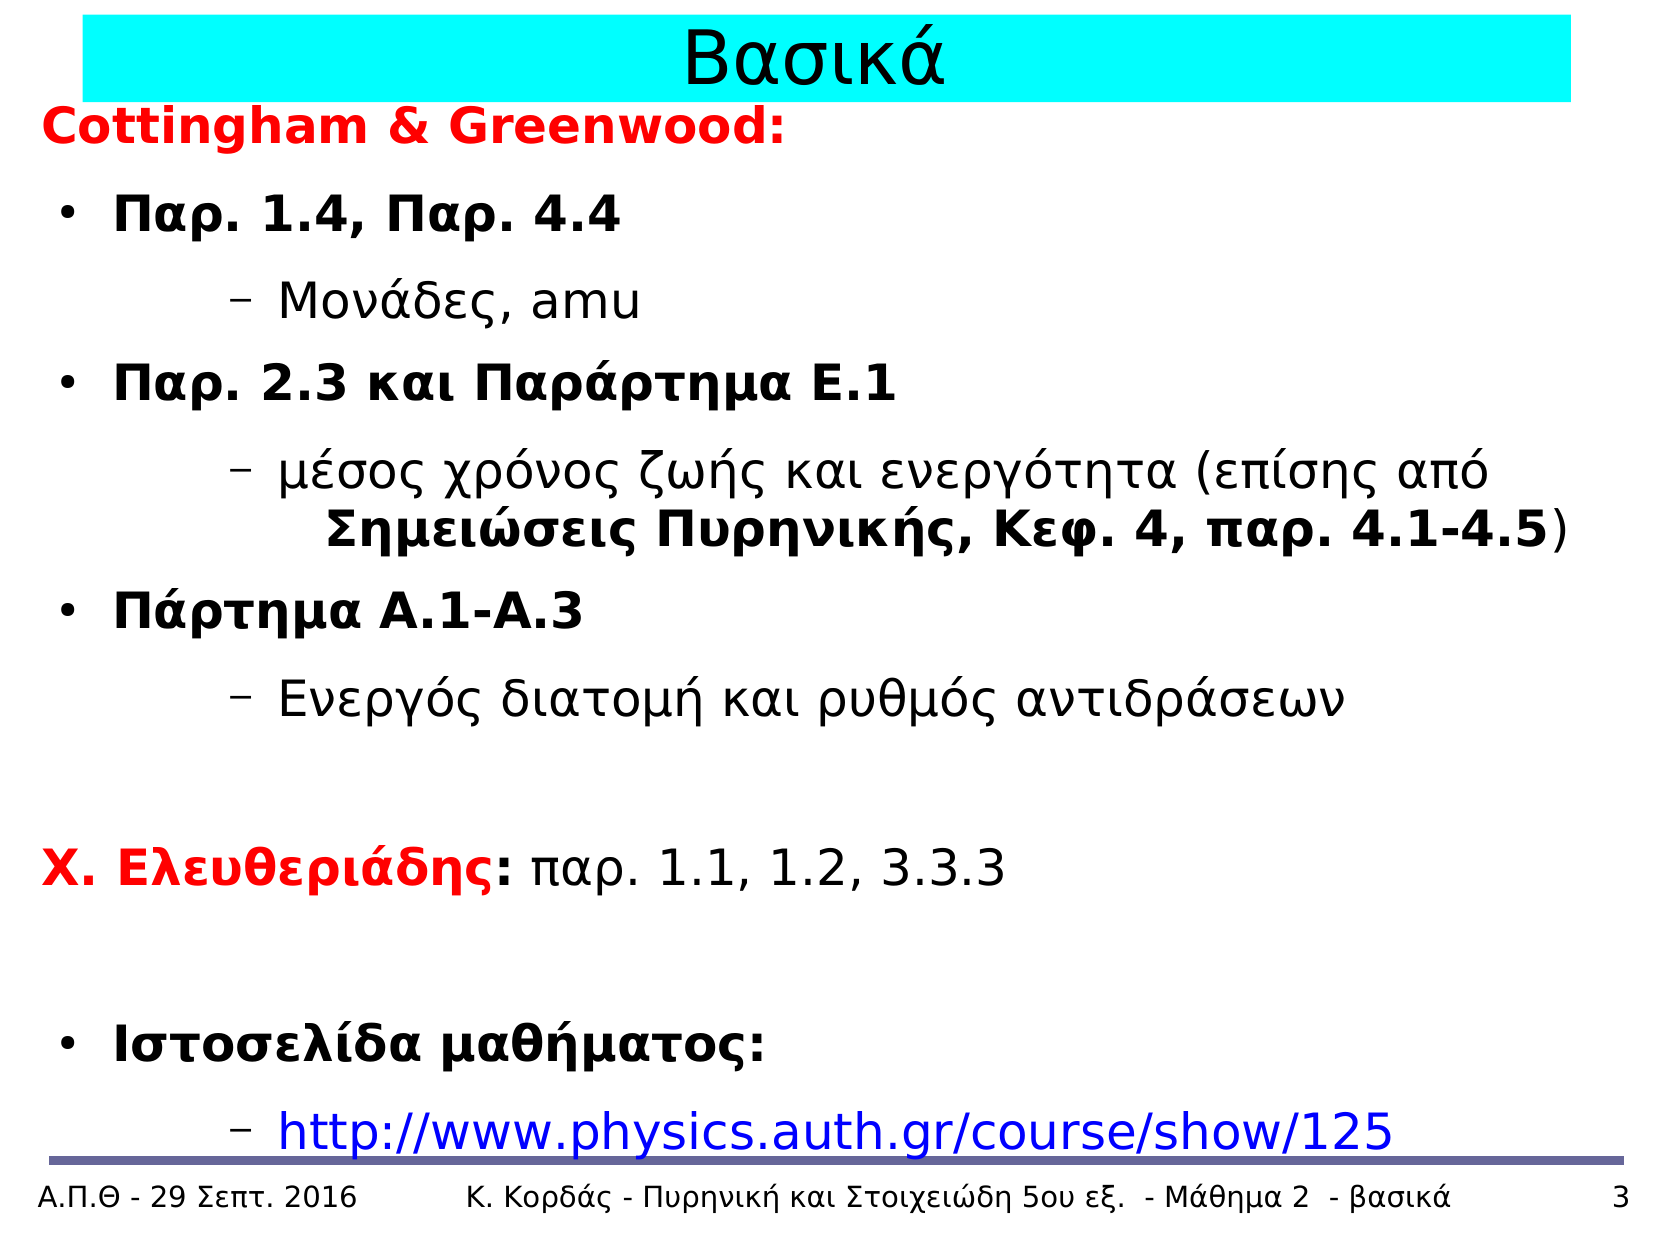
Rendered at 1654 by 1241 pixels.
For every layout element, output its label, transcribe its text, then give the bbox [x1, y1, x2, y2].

title Βασικά [82, 14, 1571, 96]
list Cottingham & Greenwood: Παρ. 1.4, Παρ. 4.4 Μονάδες, amu Παρ. 2.3 και Παράρτημα Ε.1 μέσος χρόνος ζωής και ενεργότητα (επίσης από Σημειώσεις Πυρηνικής, Κεφ. 4, παρ. 4.1-4.5) Πάρτημα Α.1-Α.3 Ενεργός διατομή και ρυθμός αντιδράσεων Χ. Ελευθεριάδης: παρ. 1.1, 1.2, 3.3.3 Ιστοσελίδα μαθήματος: http://www.physics.auth.gr/course/show/125 [41, 96, 1572, 1165]
